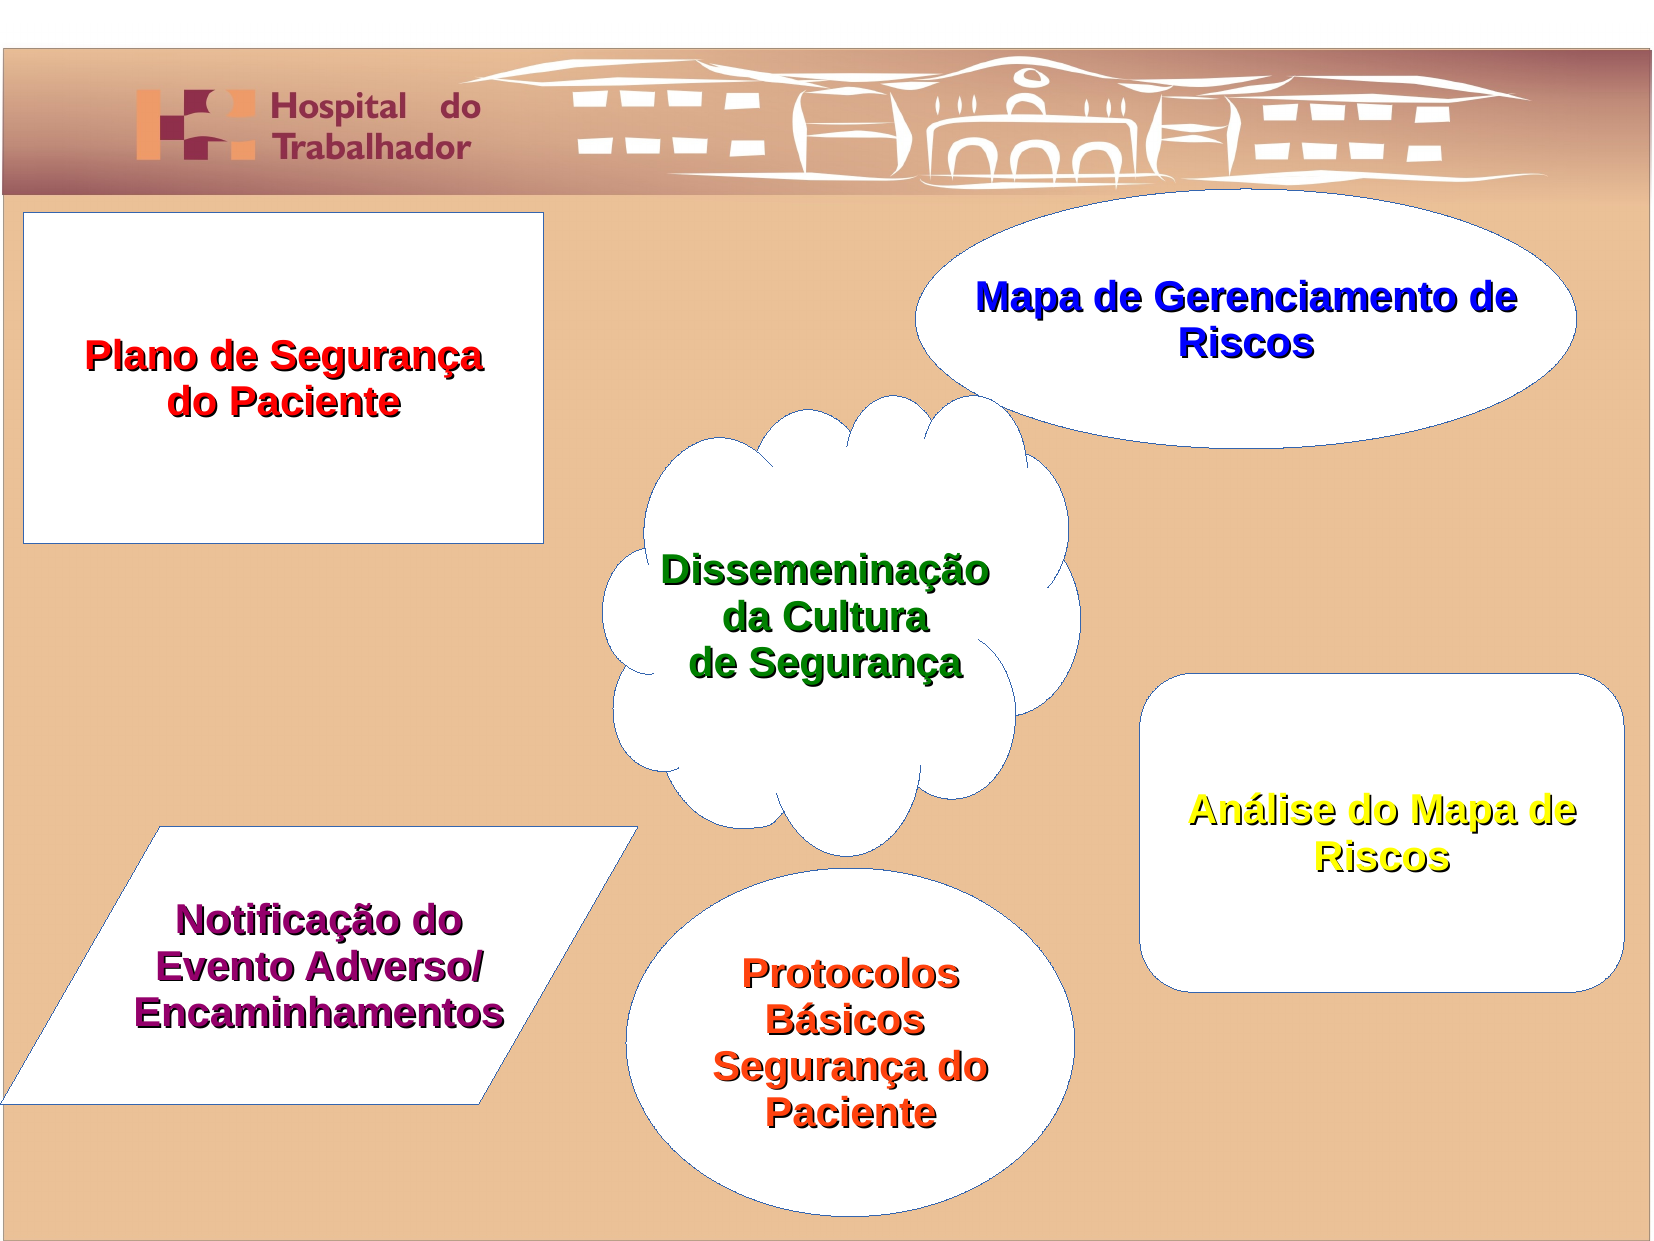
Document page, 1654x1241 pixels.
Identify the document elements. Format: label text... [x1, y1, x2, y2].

text_box Notificação do Evento Adverso/ Encaminhamentos [0, 826, 638, 1105]
text_box Análise do Mapa de Riscos [1139, 673, 1625, 993]
picture [0, 23, 1654, 1241]
text_box Dissemeninação da Cultura de Segurança [602, 395, 1081, 857]
text_box Protocolos Básicos Segurança do Paciente [625, 868, 1075, 1217]
text_box Plano de Segurança do Paciente [23, 212, 544, 544]
text_box Mapa de Gerenciamento de Riscos [915, 188, 1577, 449]
